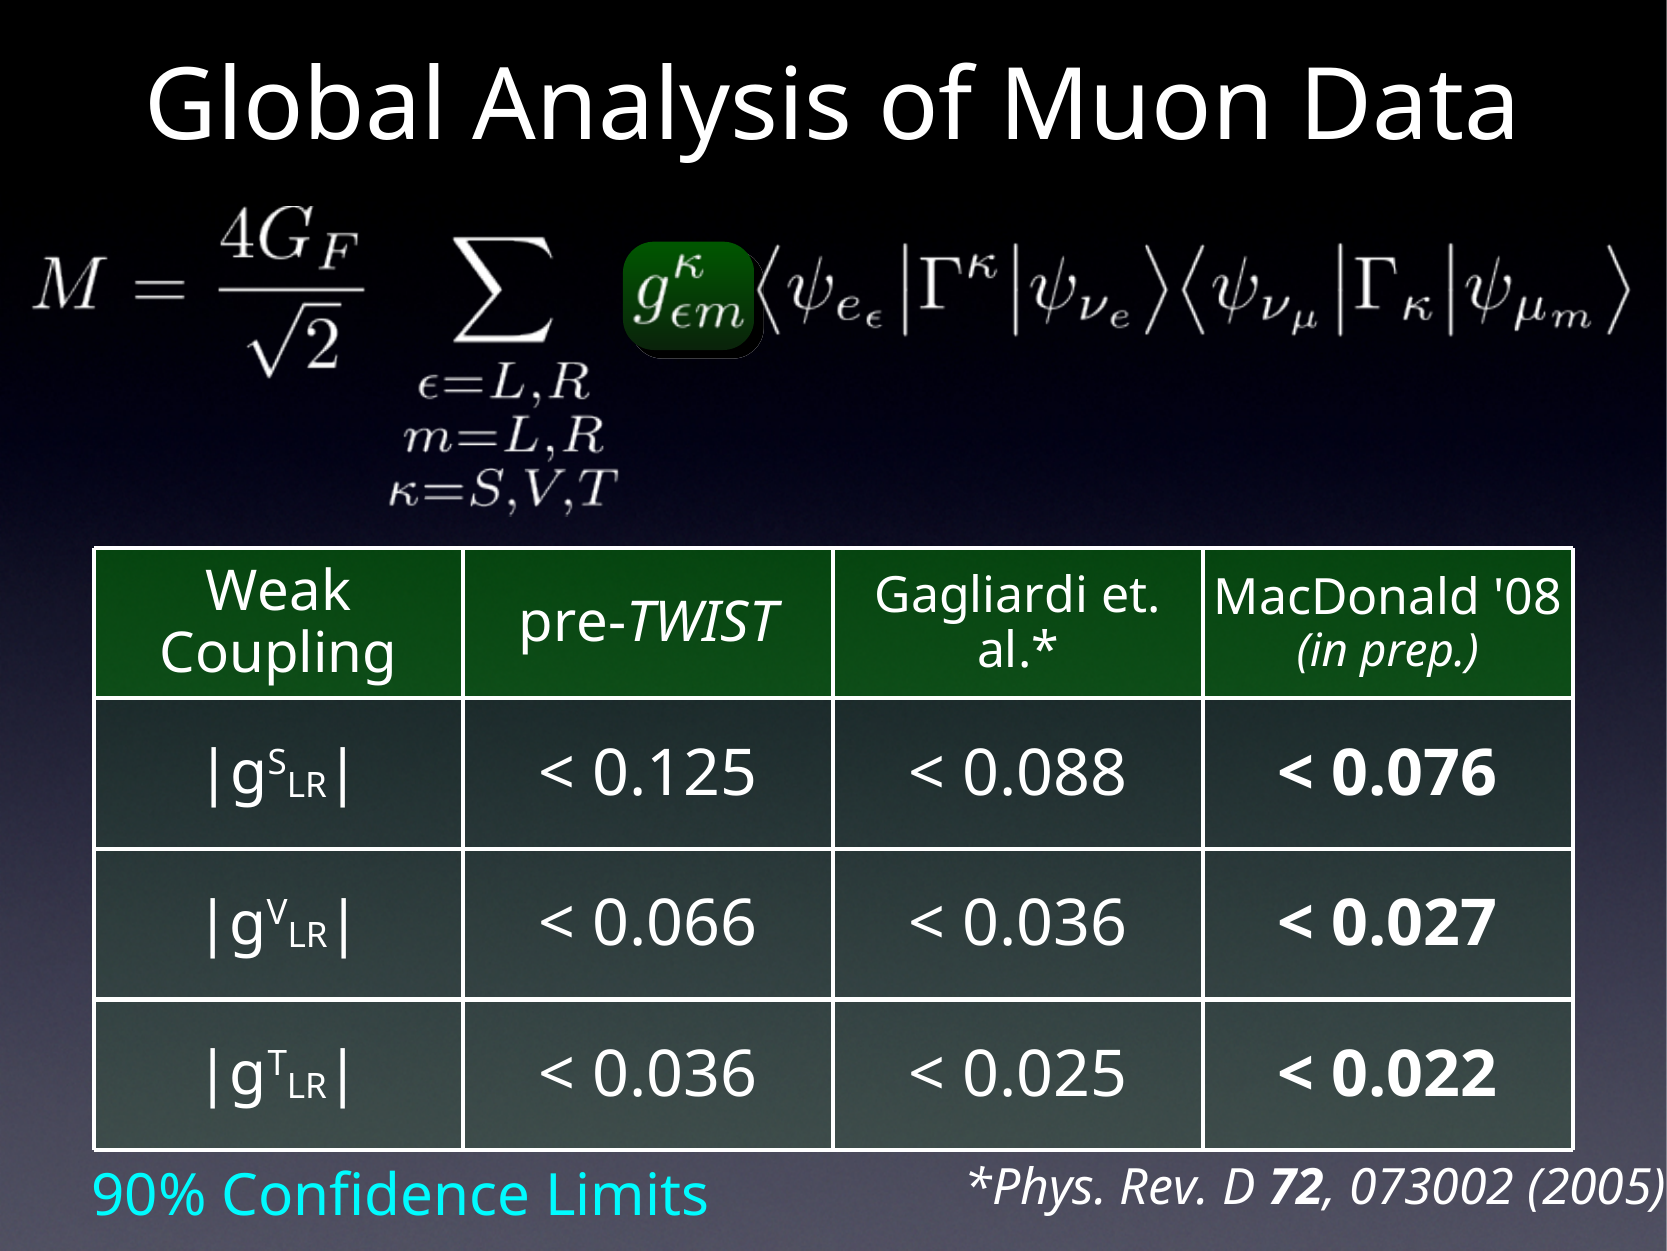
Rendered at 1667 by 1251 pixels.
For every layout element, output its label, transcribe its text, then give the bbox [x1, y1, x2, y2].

list |gSLR| [96, 700, 461, 847]
list pre-TWIST [465, 550, 831, 696]
text_box *Phys. Rev. D 72, 073002 (2005) [853, 1151, 1667, 1224]
list < 0.036 [835, 851, 1201, 997]
list Gagliardi et. al.* [835, 550, 1201, 696]
list MacDonald '08 (in prep.) [1205, 550, 1571, 696]
list < 0.076 [1205, 700, 1571, 847]
list < 0.022 [1205, 1002, 1571, 1148]
list < 0.125 [465, 700, 831, 847]
list < 0.027 [1205, 851, 1571, 997]
text_box 90% Confidence Limits [91, 1152, 728, 1240]
list < 0.066 [465, 851, 831, 997]
picture [0, 206, 1667, 1251]
list < 0.088 [835, 700, 1201, 847]
list |gTLR| [96, 1002, 461, 1148]
list |gVLR| [96, 851, 461, 997]
list Weak Coupling [96, 550, 461, 696]
list < 0.036 [465, 1002, 831, 1148]
list < 0.025 [835, 1002, 1201, 1148]
title Global Analysis of Muon Data [0, 0, 1667, 292]
